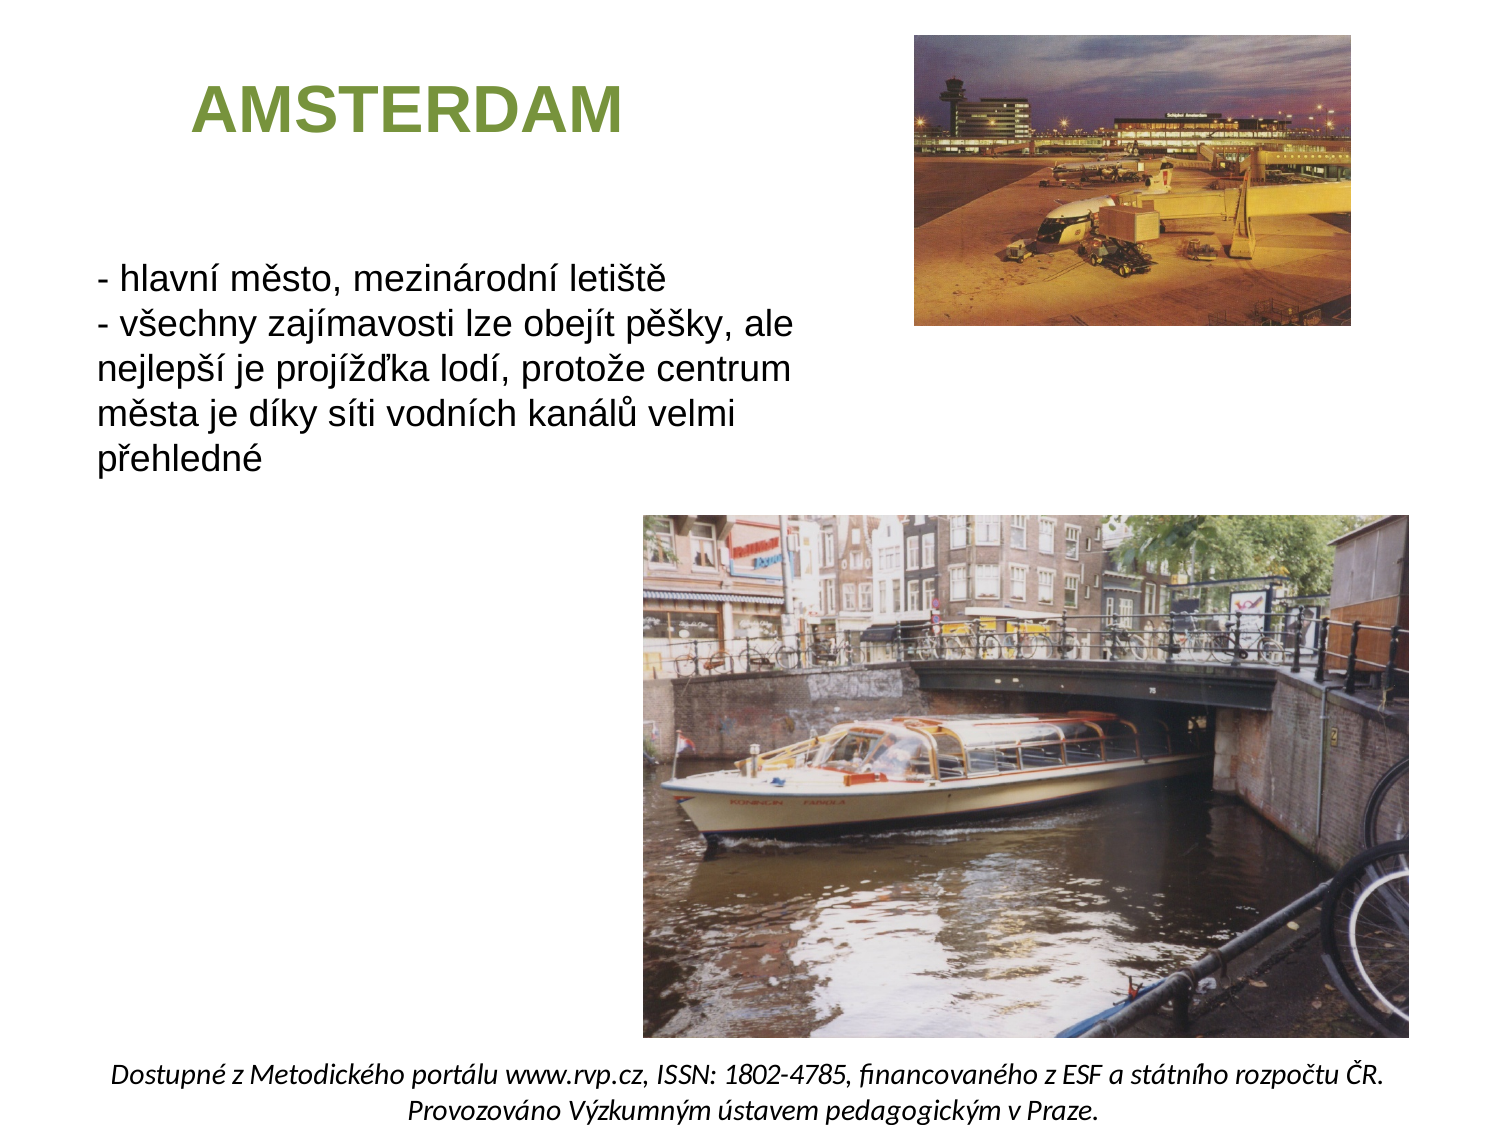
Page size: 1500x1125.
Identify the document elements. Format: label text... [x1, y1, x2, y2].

picture [914, 35, 1351, 326]
picture [643, 515, 1409, 1038]
picture [112, 1060, 1385, 1125]
text_box - hlavní město, mezinárodní letiště - všechny zajímavosti lze obejít pěšky, ale nejlepší je projížďka lodí, protože centrum města je díky síti vodních kanálů velmi přehledné [82, 246, 833, 487]
text_box AMSTERDAM [175, 58, 879, 154]
